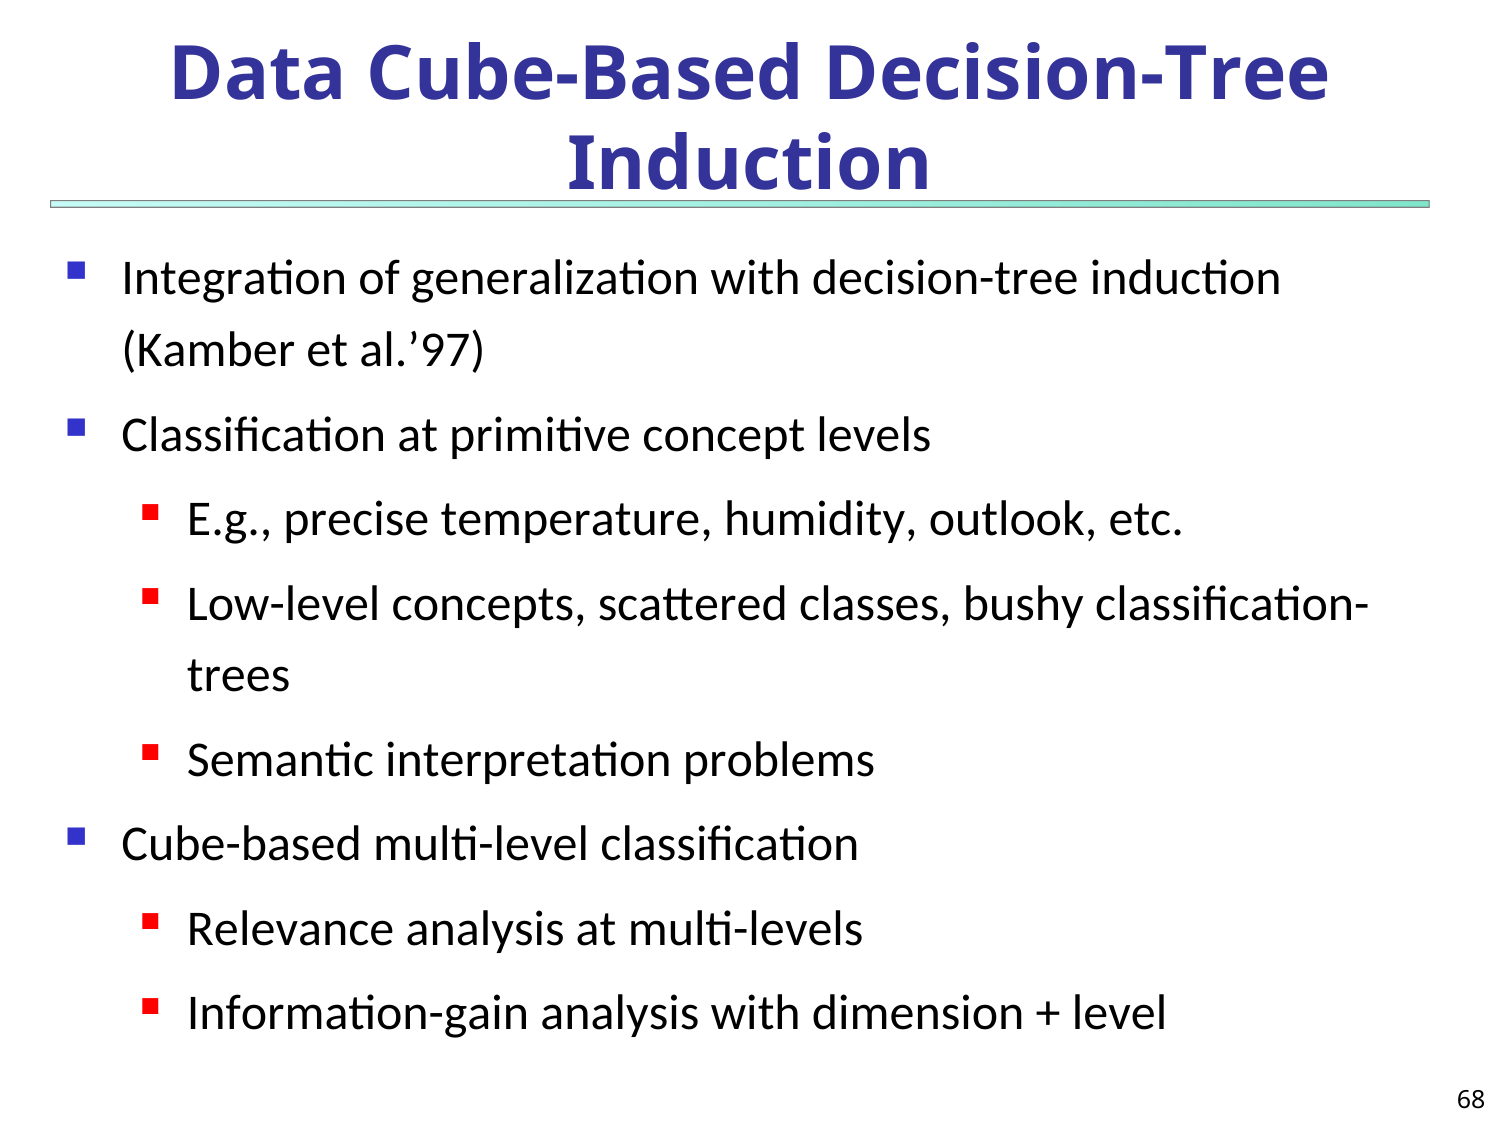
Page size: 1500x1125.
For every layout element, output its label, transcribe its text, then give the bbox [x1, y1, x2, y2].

title Data Cube-Based Decision-Tree Induction [0, 16, 1500, 212]
text_box <number> [1187, 1062, 1500, 1125]
list Integration of generalization with decision-tree induction (Kamber et al.’97) Classification at primitive concept levels E.g., precise temperature, humidity, outlook, etc. Low-level concepts, scattered classes, bushy classification-trees Semantic interpretation problems Cube-based multi-level classification Relevance analysis at multi-levels Information-gain analysis with dimension + level [50, 224, 1463, 1051]
